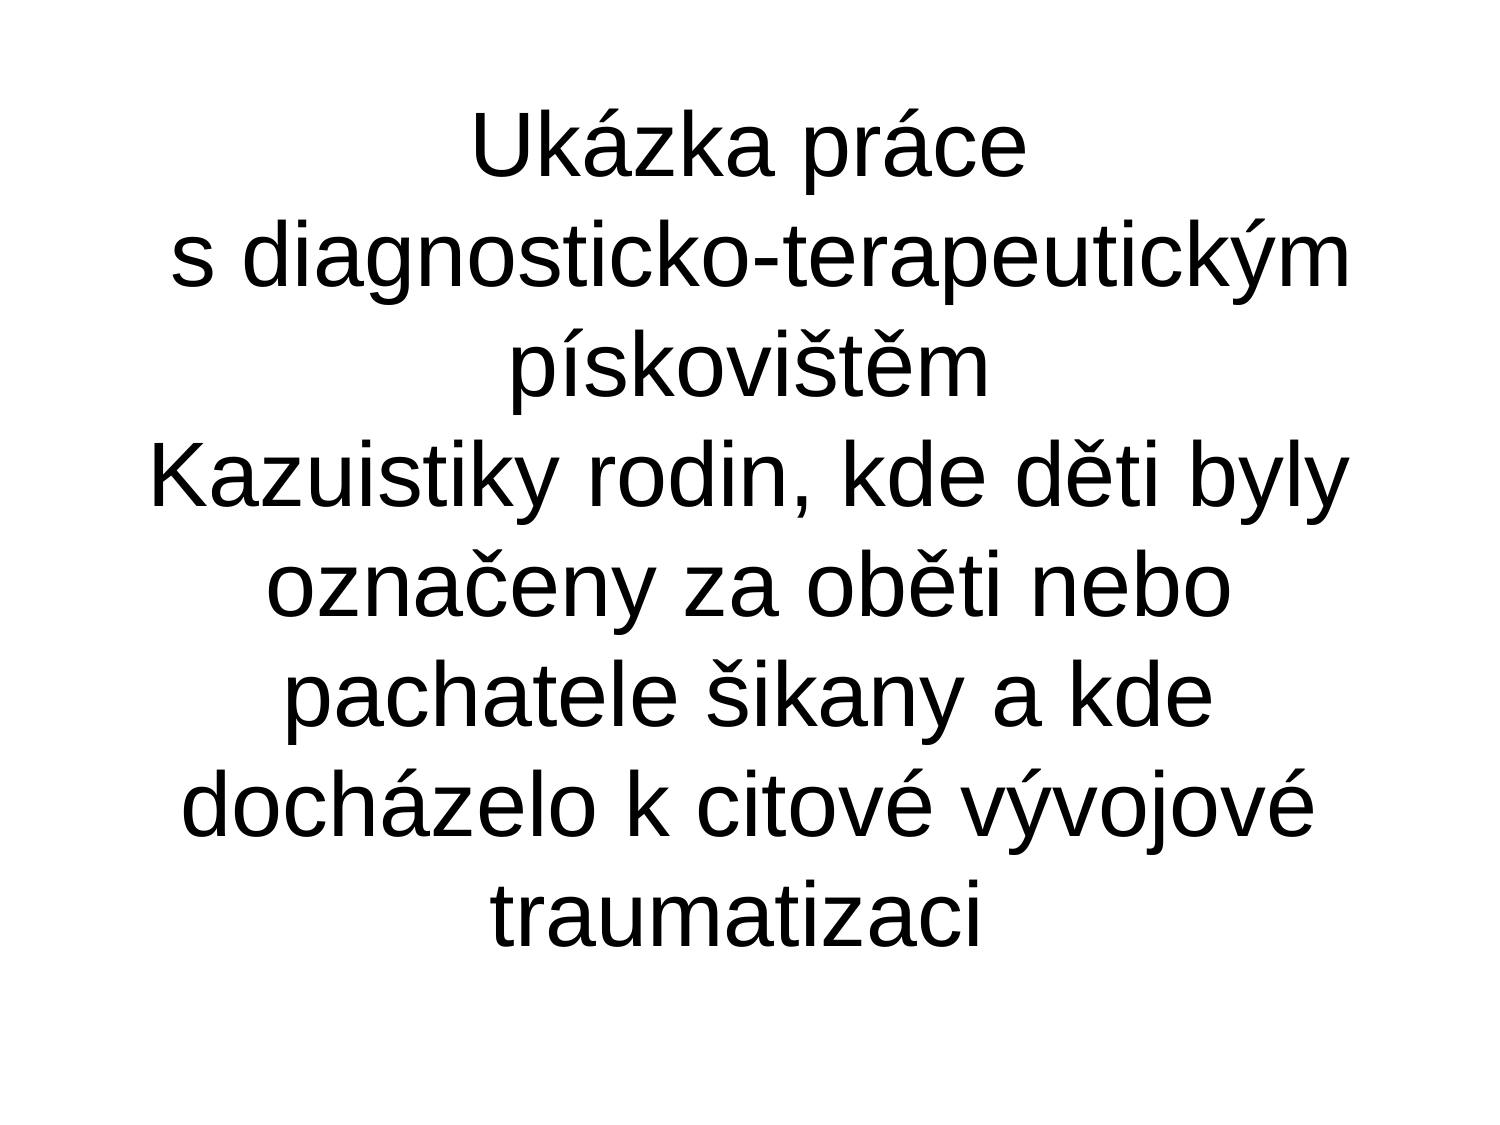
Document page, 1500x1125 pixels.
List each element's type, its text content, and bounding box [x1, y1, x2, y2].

title Ukázka práce s diagnosticko-terapeutickým pískovištěm Kazuistiky rodin, kde děti byly označeny za oběti nebo pachatele šikany a kde docházelo k citové vývojové traumatizaci [75, 45, 1426, 1004]
